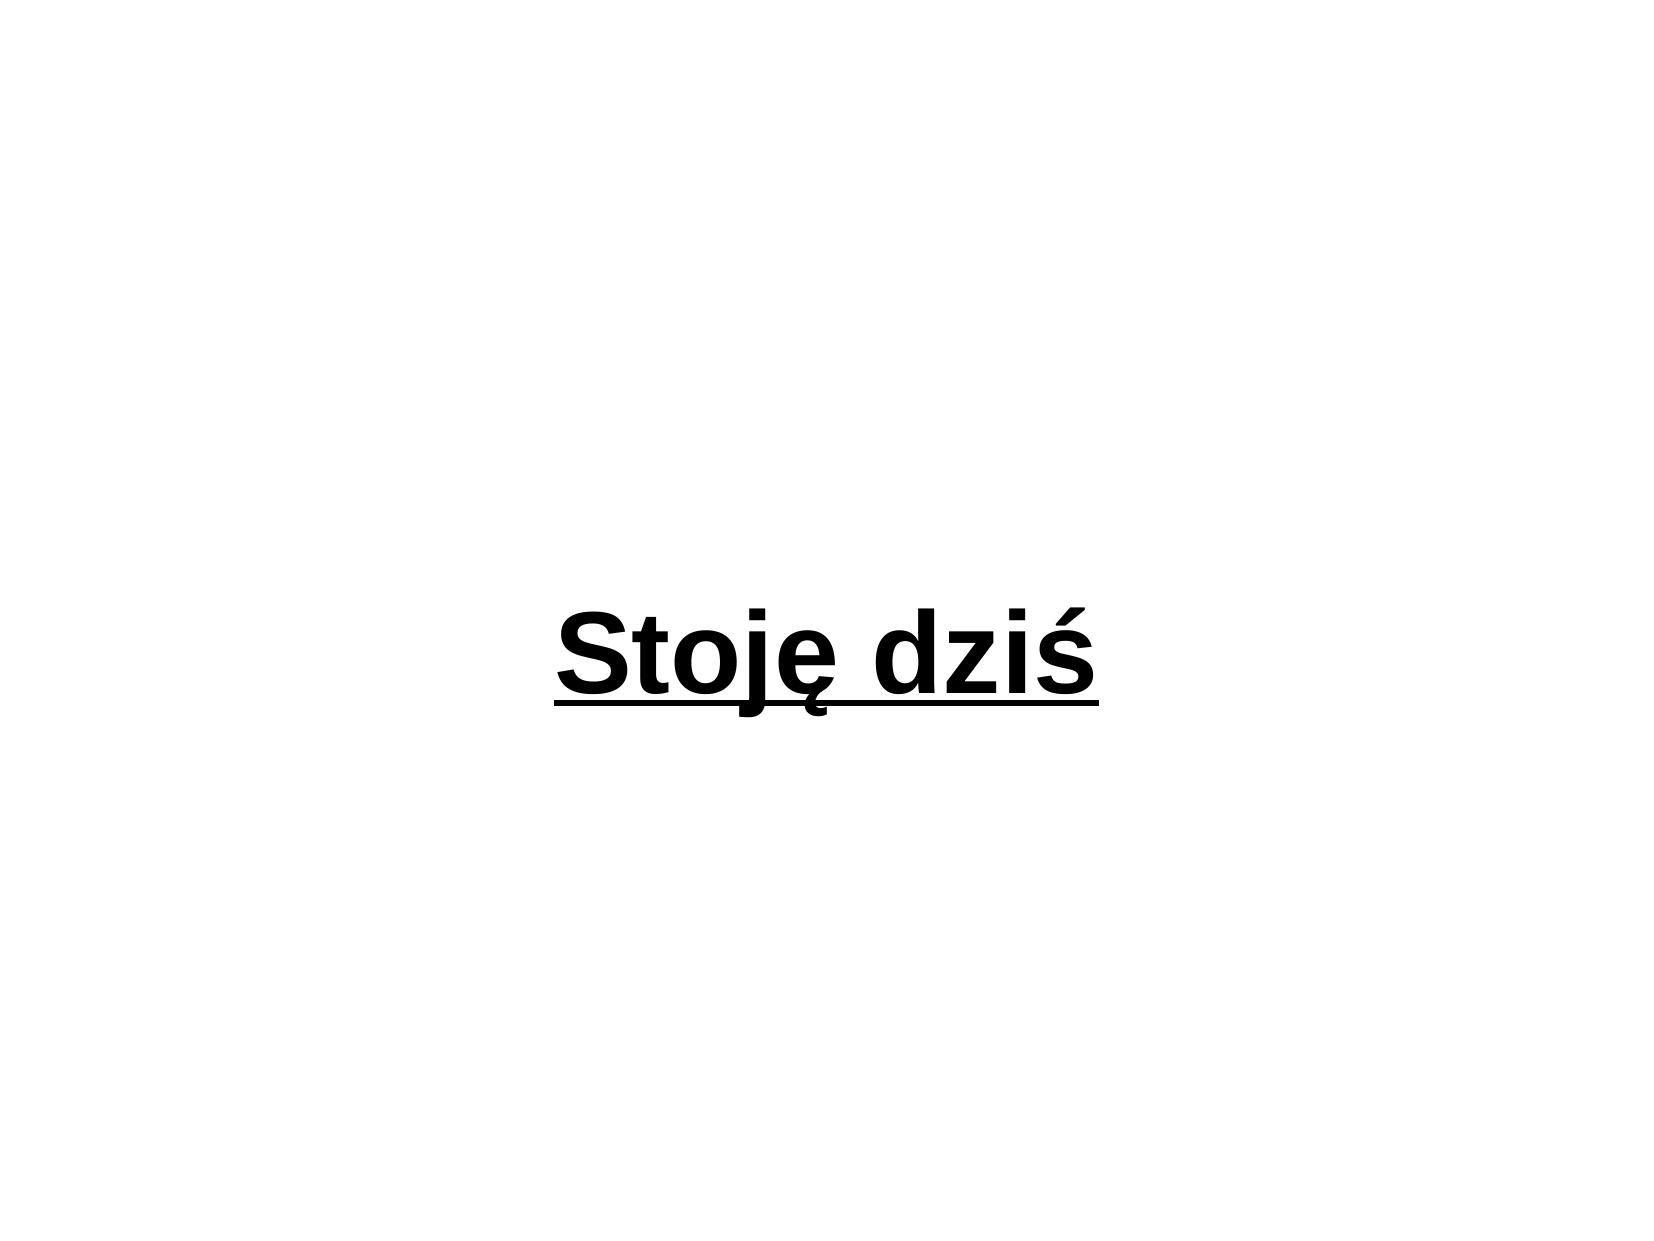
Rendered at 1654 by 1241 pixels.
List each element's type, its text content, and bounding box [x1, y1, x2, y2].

subtitle Stoję dziś [0, 0, 1654, 1241]
